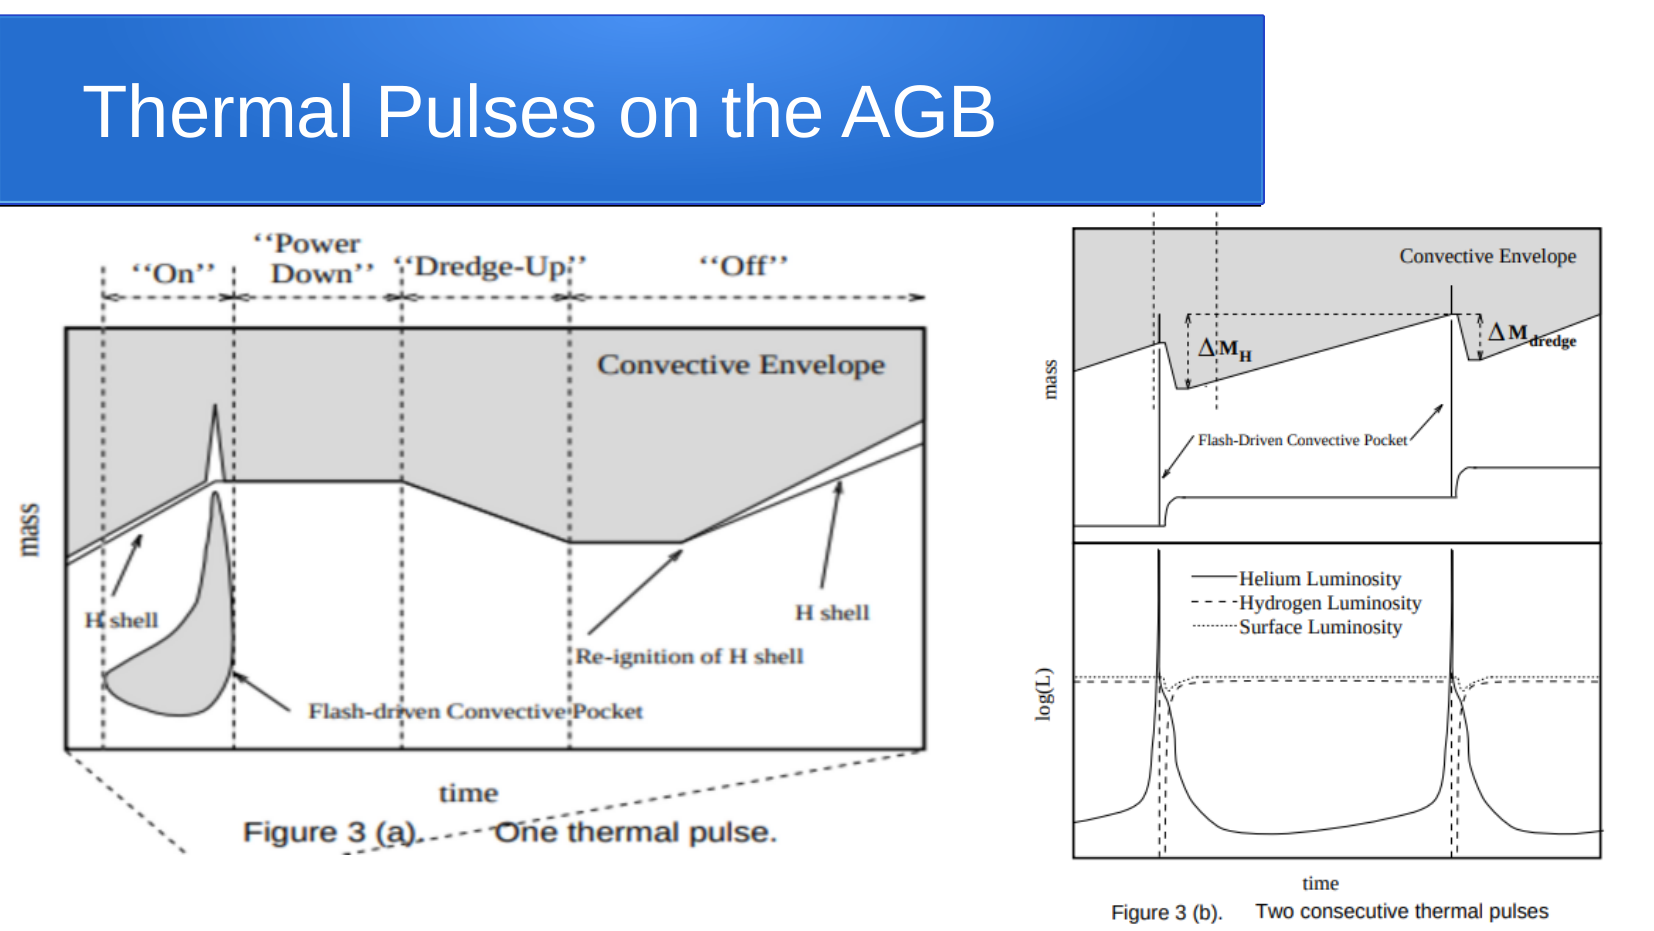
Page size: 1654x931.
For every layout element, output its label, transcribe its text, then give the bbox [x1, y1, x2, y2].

picture [1026, 209, 1621, 931]
title Thermal Pulses on the AGB [82, 35, 1235, 189]
picture [7, 228, 946, 856]
